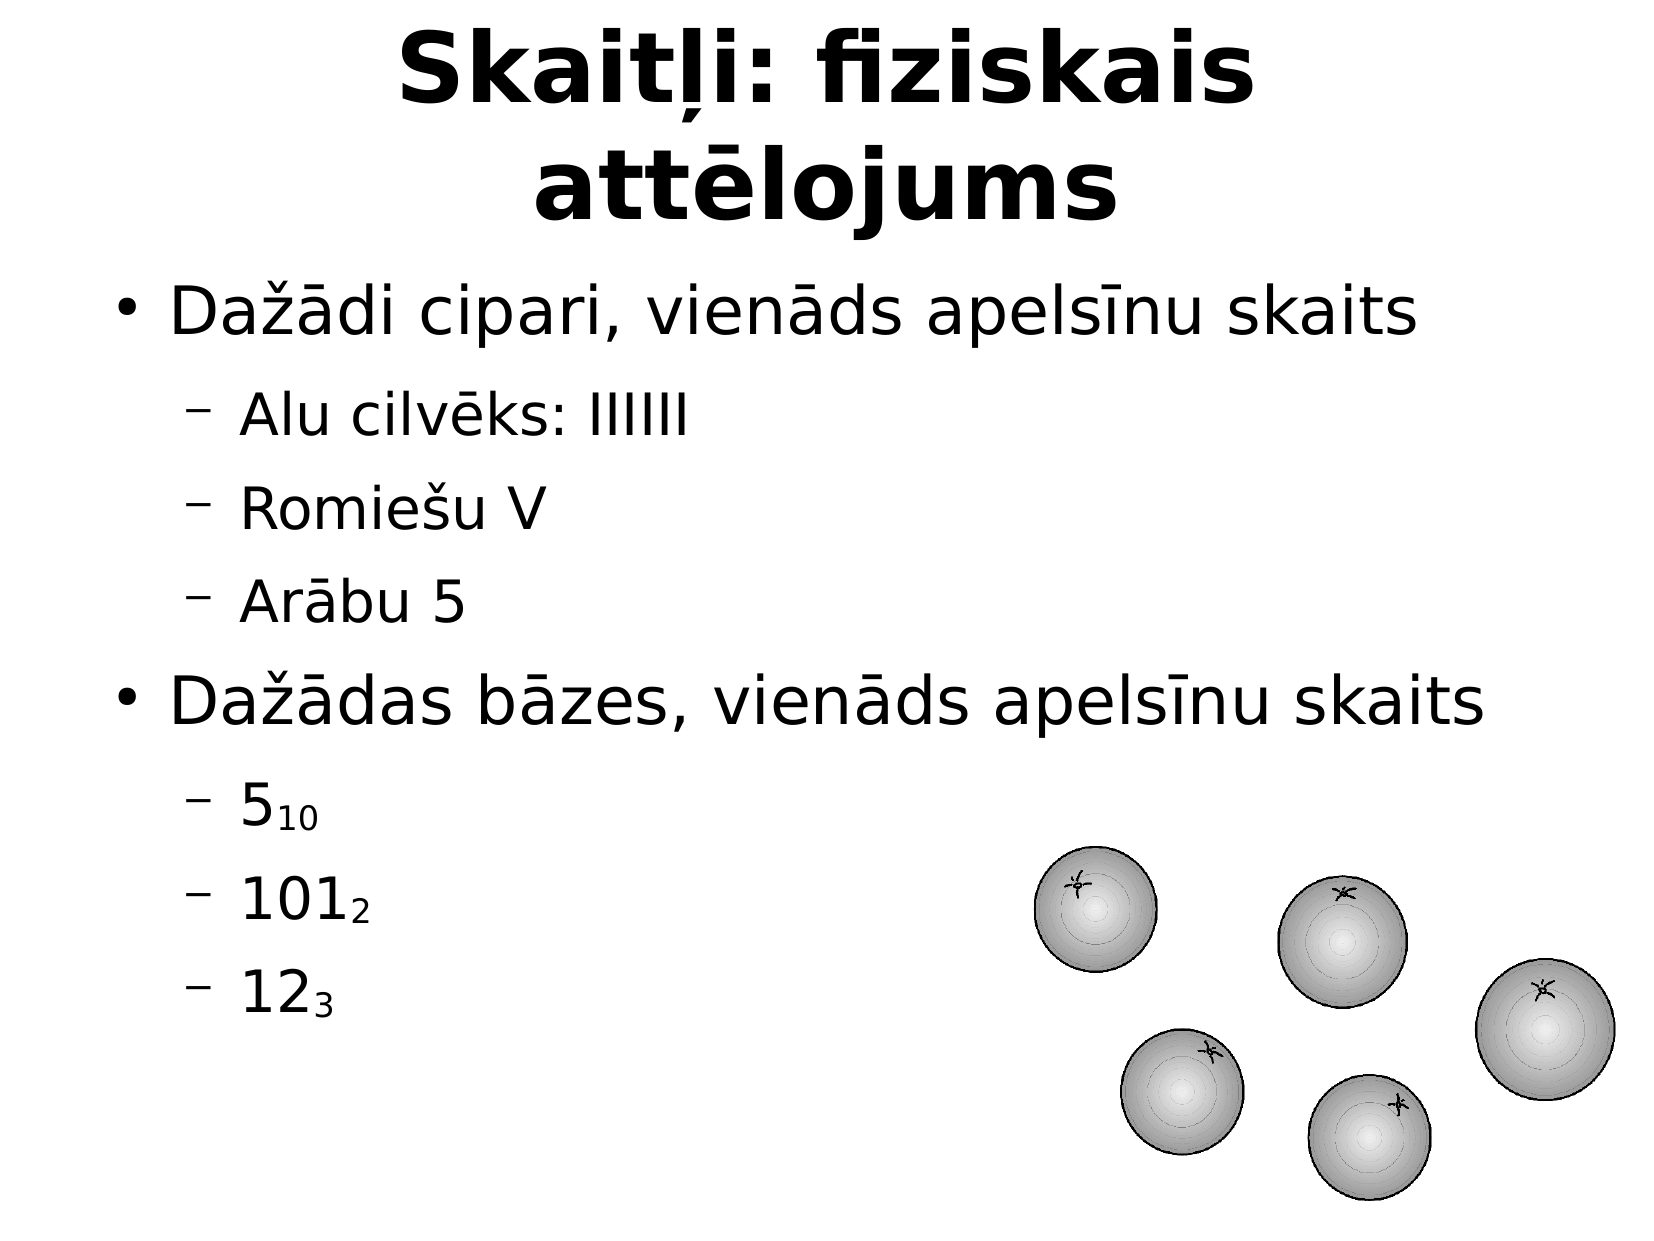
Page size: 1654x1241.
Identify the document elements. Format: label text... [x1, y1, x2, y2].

list Dažādi cipari, vienāds apelsīnu skaits Alu cilvēks: IIIIII Romiešu V Arābu 5 Dažādas bāzes, vienāds apelsīnu skaits 510 1012 123 [82, 260, 1571, 1140]
title Skaitļi: fiziskais attēlojums [82, 49, 1571, 195]
chart [1009, 813, 1631, 1214]
